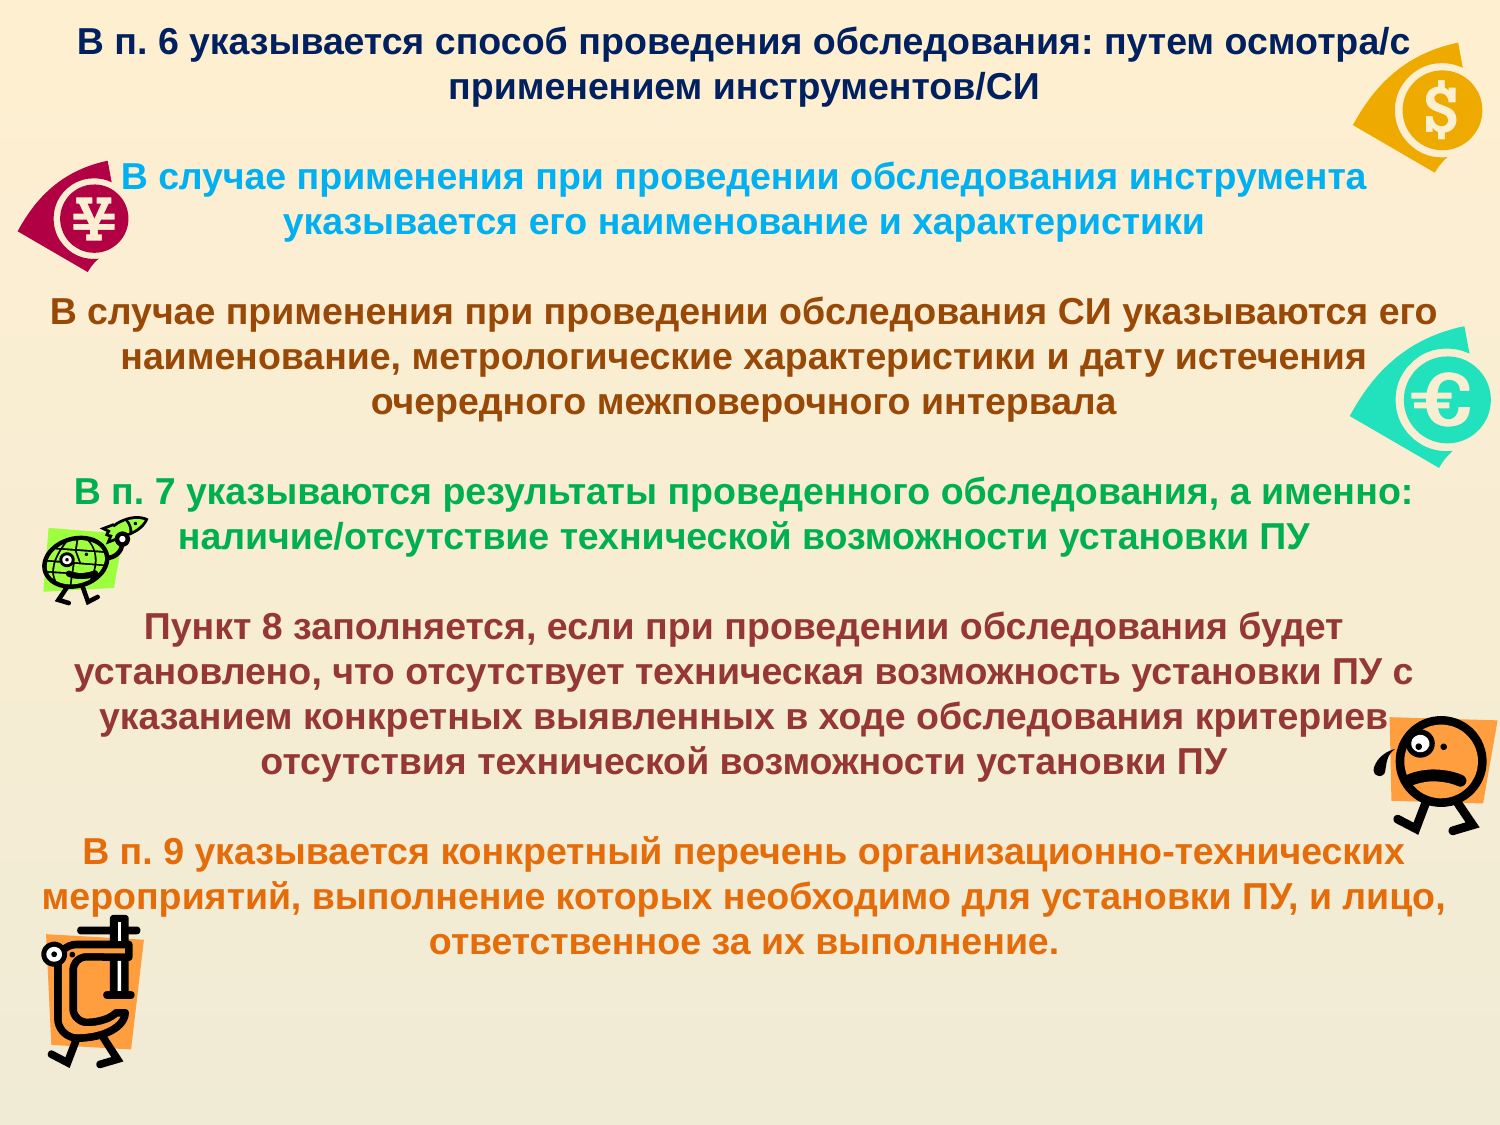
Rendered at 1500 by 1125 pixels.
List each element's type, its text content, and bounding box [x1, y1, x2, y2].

picture [17, 160, 129, 273]
picture [41, 914, 144, 1069]
picture [1373, 716, 1498, 836]
picture [1349, 326, 1491, 468]
text_box В п. 6 указывается способ проведения обследования: путем осмотра/с применением инструментов/СИ В случае применения при проведении обследования инструмента указывается его наименование и характеристики В случае применения при проведении обследования СИ указываются его наименование, метрологические характеристики и дату истечения очередного межповерочного интервала В п. 7 указываются результаты проведенного обследования, а именно: наличие/отсутствие технической возможности установки ПУ Пункт 8 заполняется, если при проведении обследования будет установлено, что отсутствует техническая возможность установки ПУ с указанием конкретных выявленных в ходе обследования критериев отсутствия технической возможности установки ПУ В п. 9 указывается конкретный перечень организационно-технических мероприятий, выполнение которых необходимо для установки ПУ, и лицо, ответственное за их выполнение. [6, 10, 1482, 1060]
picture [1352, 42, 1483, 173]
picture [41, 515, 149, 606]
